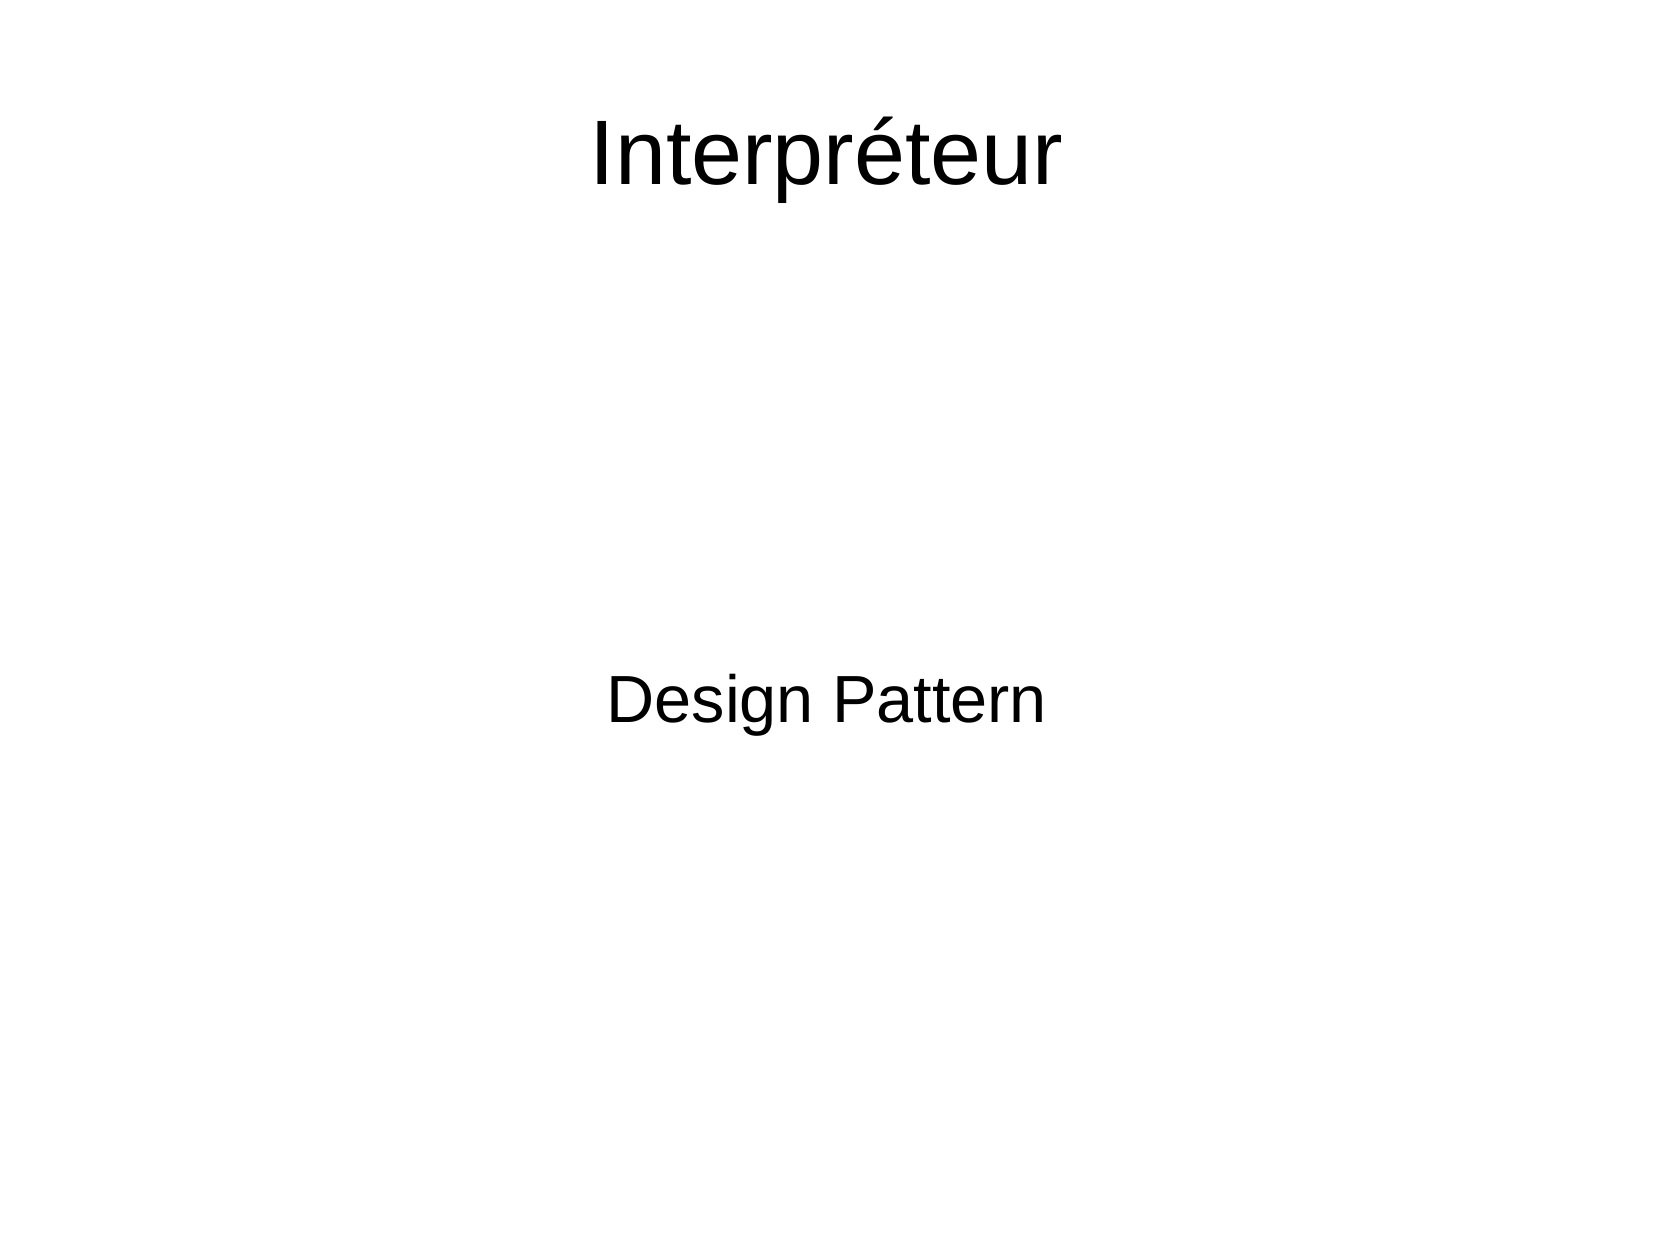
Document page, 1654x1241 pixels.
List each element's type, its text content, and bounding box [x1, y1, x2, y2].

title Interpréteur [82, 49, 1571, 257]
subtitle Design Pattern [82, 290, 1571, 1109]
